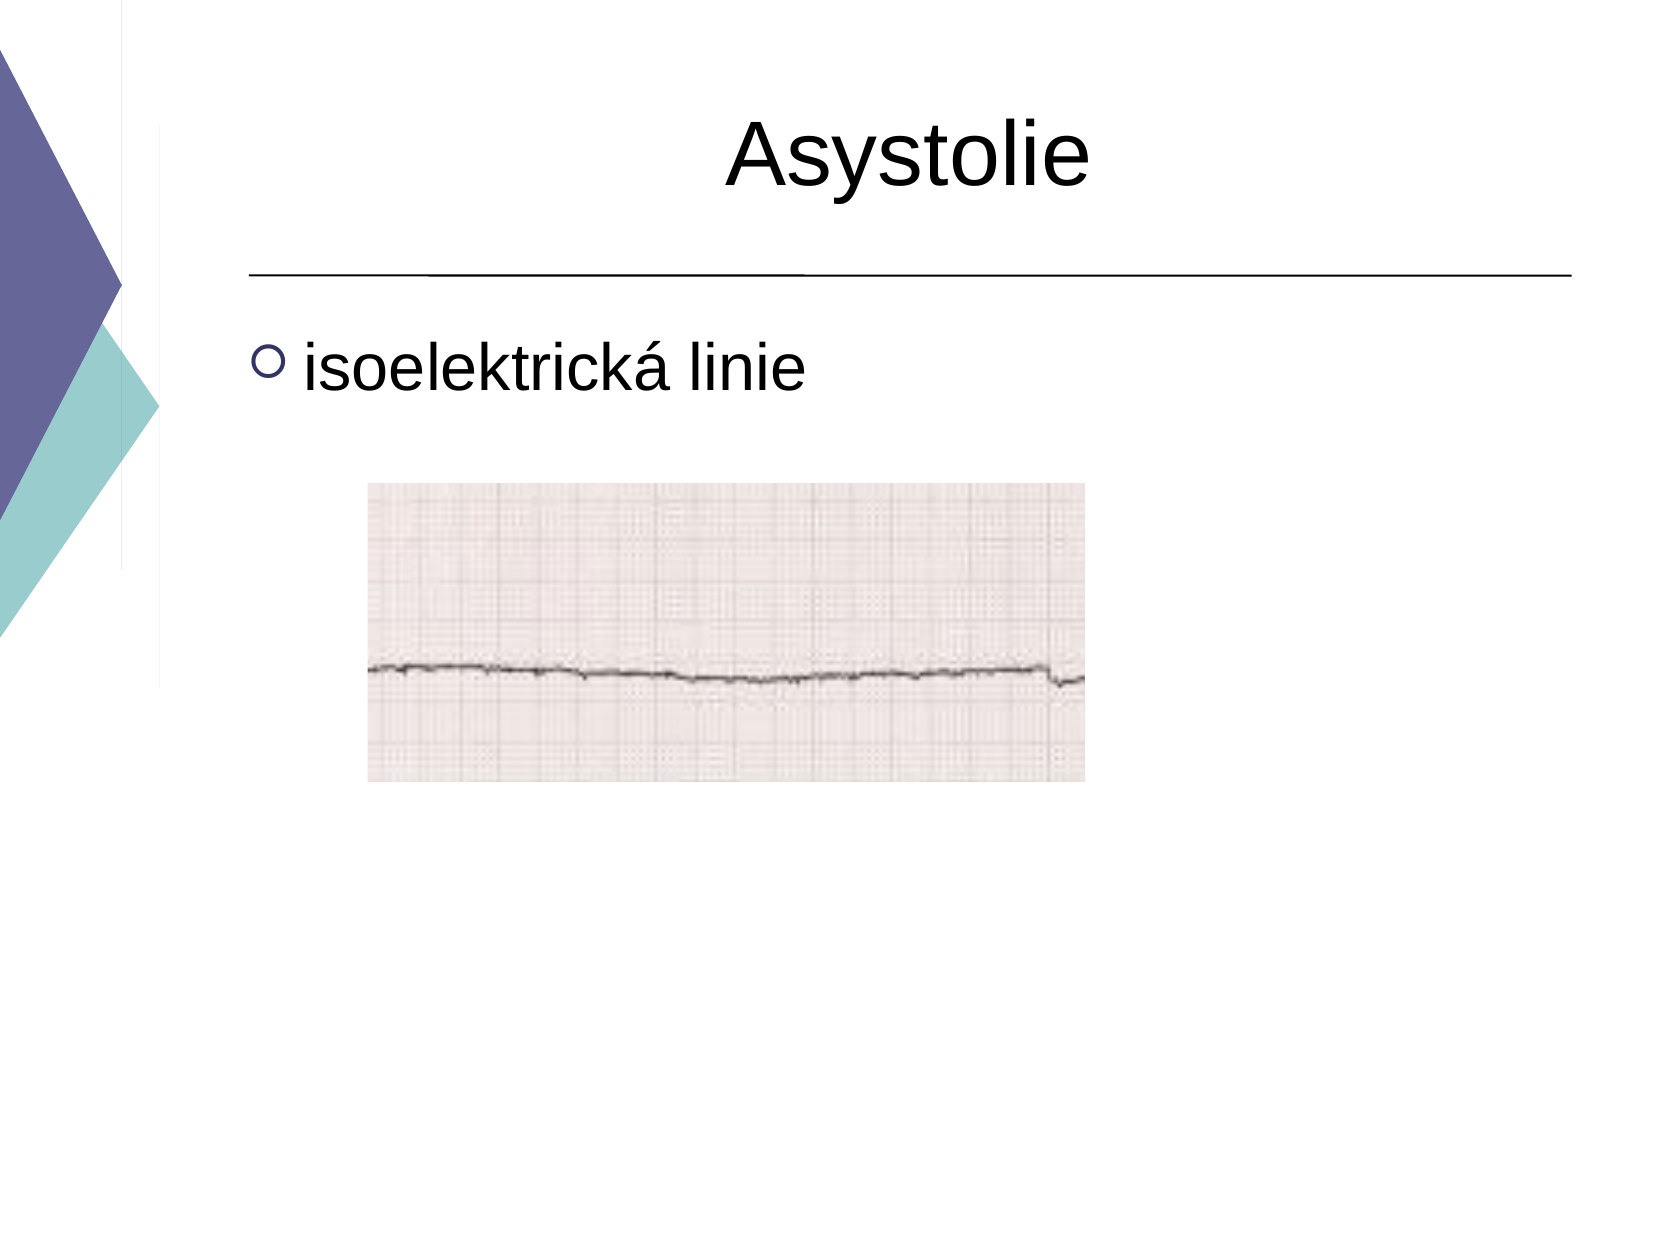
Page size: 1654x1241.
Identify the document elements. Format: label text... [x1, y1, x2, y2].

picture [367, 483, 1085, 782]
list isoelektrická linie [247, 330, 1570, 1075]
title Asystolie [247, 45, 1570, 261]
